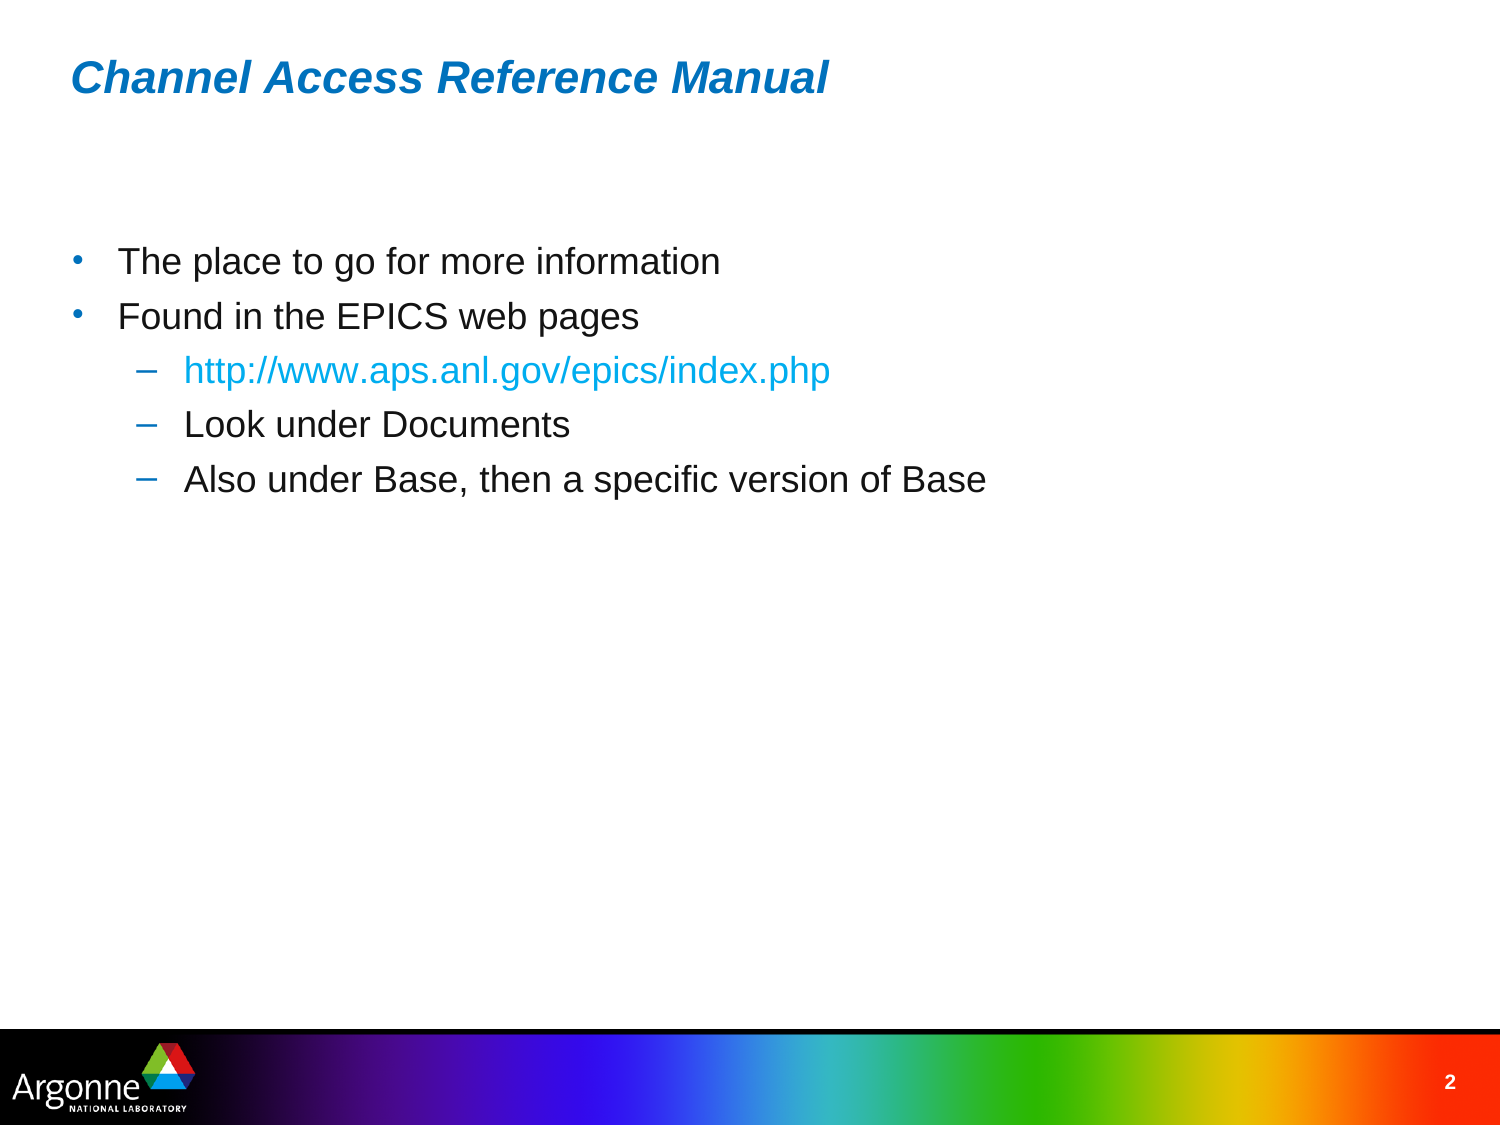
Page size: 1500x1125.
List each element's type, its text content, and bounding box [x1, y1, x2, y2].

title Channel Access Reference Manual [55, 54, 1361, 112]
picture [0, 1029, 1500, 1125]
list The place to go for more information Found in the EPICS web pages http://www.aps.anl.gov/epics/index.php Look under Documents Also under Base, then a specific version of Base [56, 229, 1359, 510]
